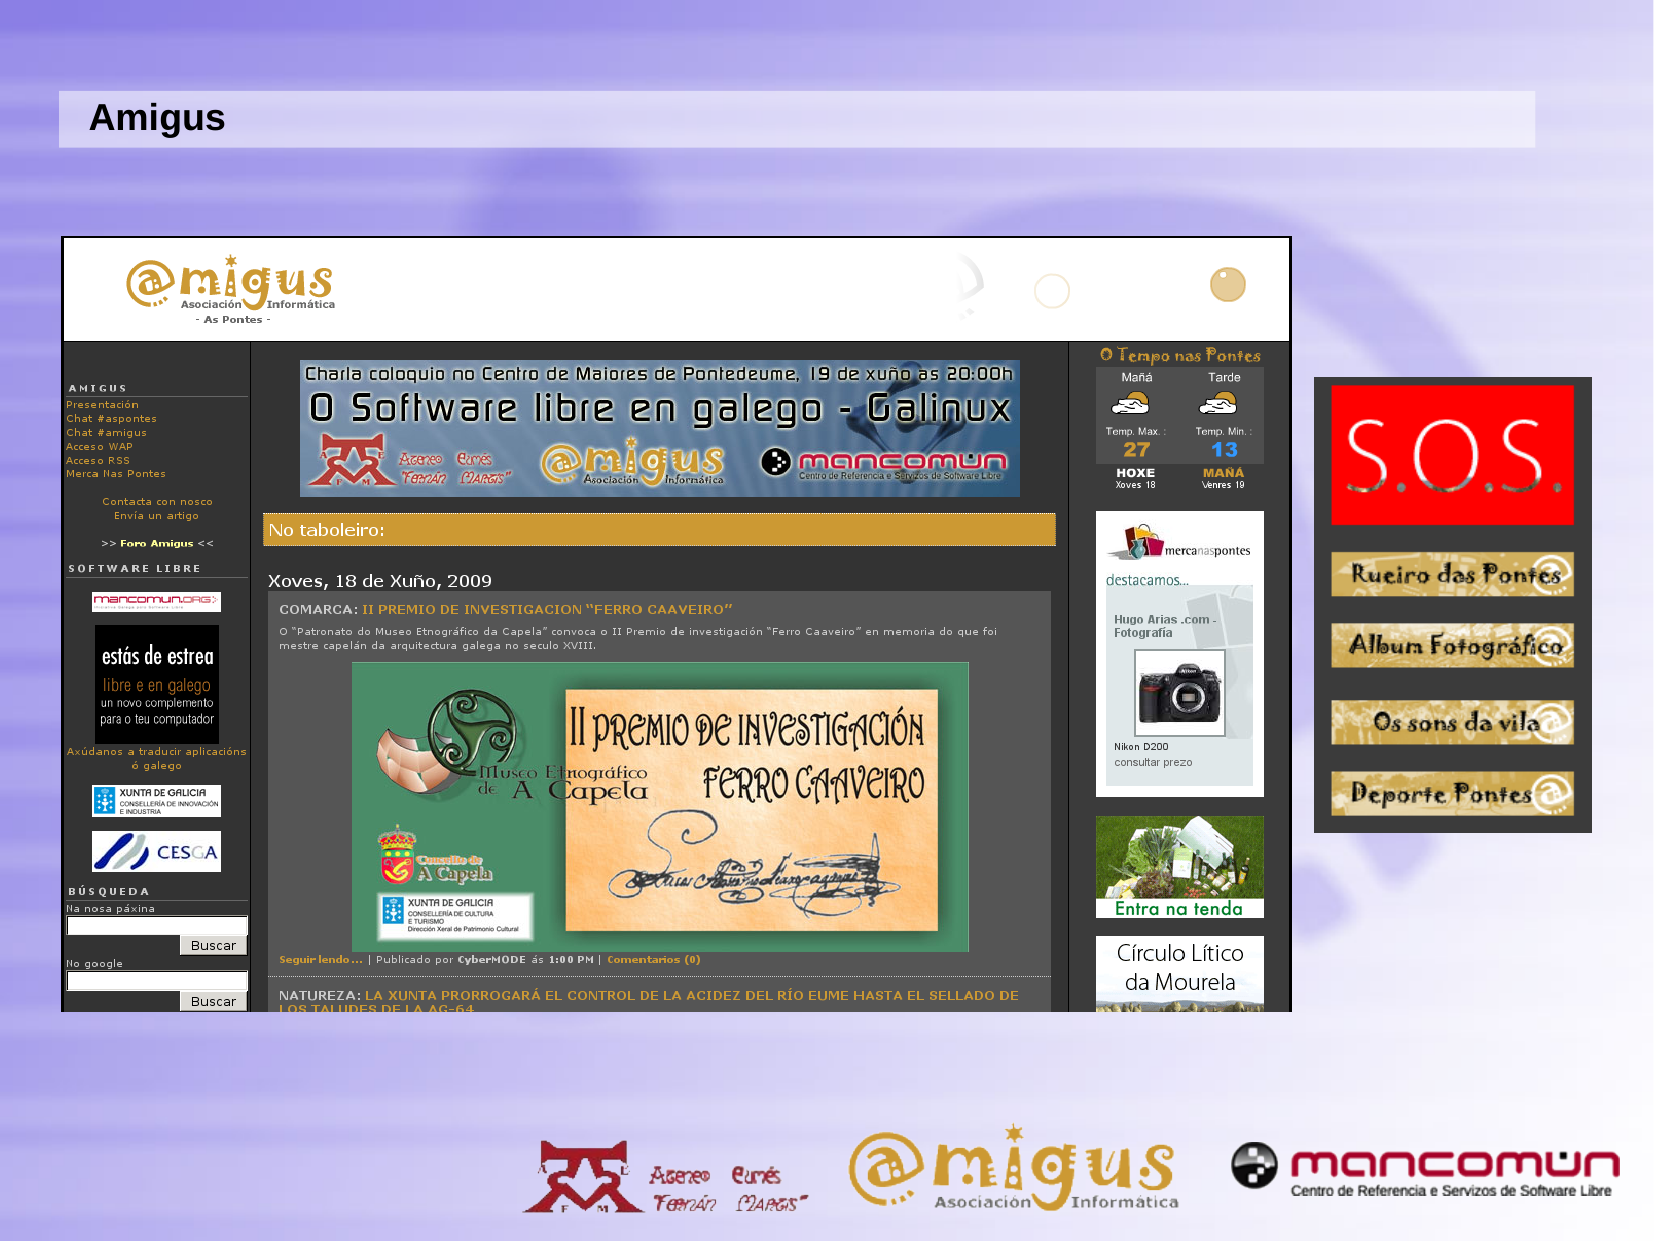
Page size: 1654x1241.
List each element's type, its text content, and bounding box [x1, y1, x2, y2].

text_box Amigus [59, 90, 1536, 148]
picture [0, 0, 1654, 1241]
